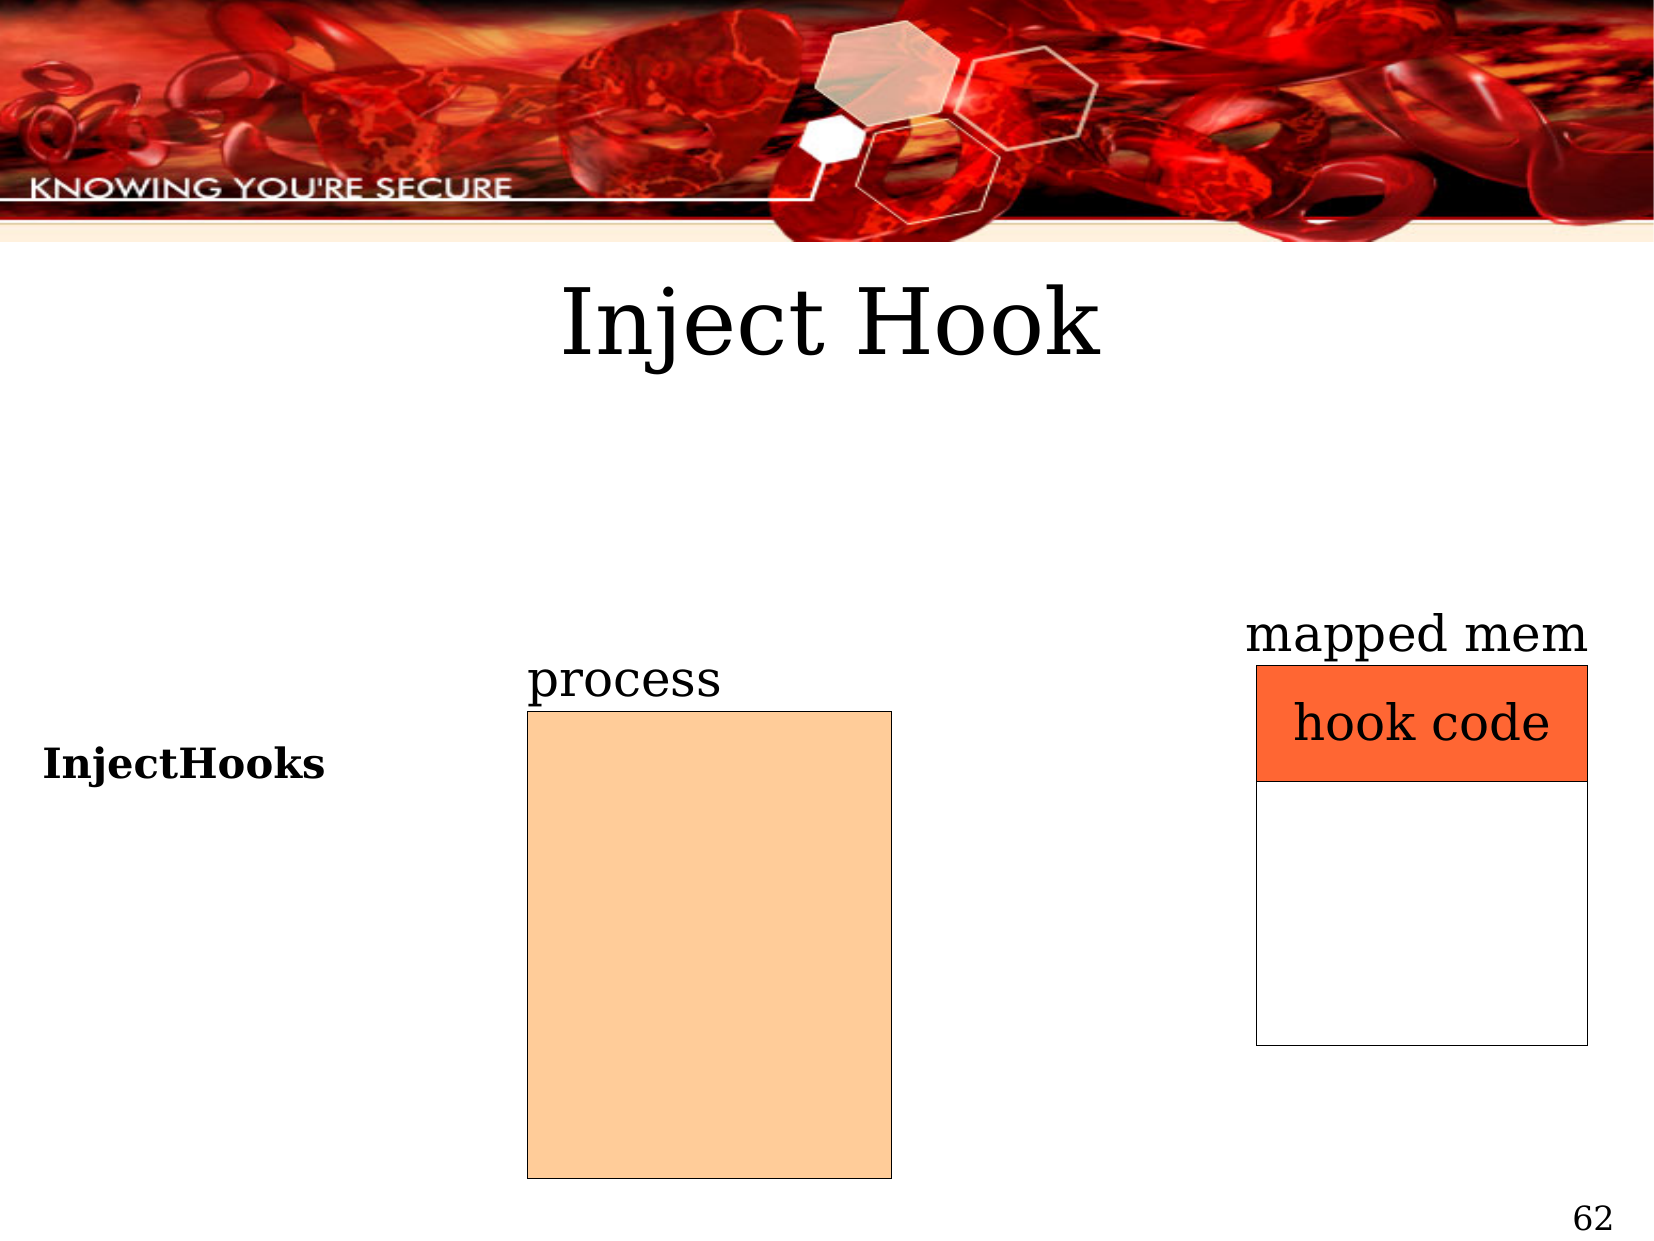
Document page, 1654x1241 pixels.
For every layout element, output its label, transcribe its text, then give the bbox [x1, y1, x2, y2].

title Inject Hook [123, 219, 1536, 427]
text_box InjectHooks [42, 739, 326, 789]
picture [0, 0, 1654, 242]
text_box [527, 667, 1208, 1179]
text_box process [527, 649, 723, 708]
text_box mapped mem [1245, 604, 1631, 664]
text_box hook code [1256, 665, 1588, 782]
